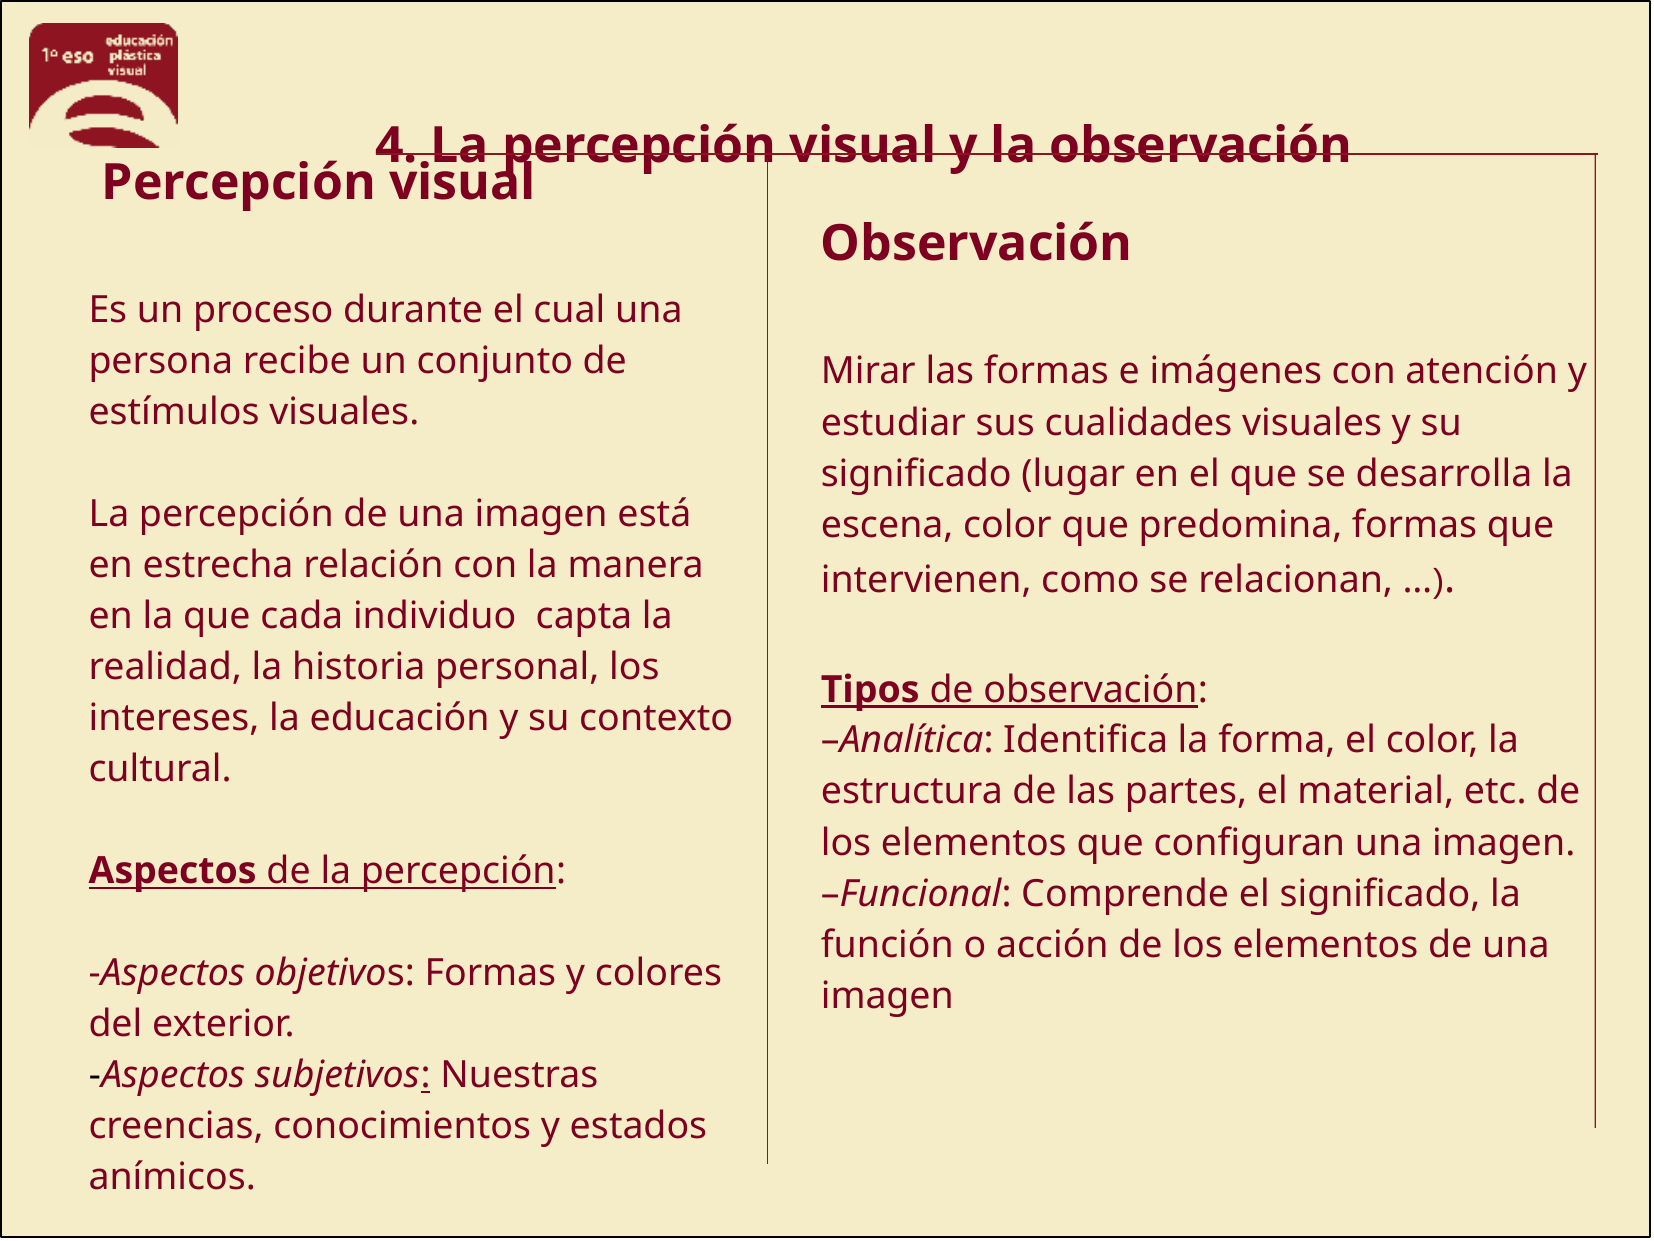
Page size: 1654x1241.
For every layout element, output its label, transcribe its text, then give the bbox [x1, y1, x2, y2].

picture [0, 0, 1654, 1241]
title Percepción visual Es un proceso durante el cual una persona recibe un conjunto de estímulos visuales. La percepción de una imagen está en estrecha relación con la manera en la que cada individuo capta la realidad, la historia personal, los intereses, la educación y su contexto cultural. Aspectos de la percepción: -Aspectos objetivos: Formas y colores del exterior. -Aspectos subjetivos: Nuestras creencias, conocimientos y estados anímicos. [88, 205, 739, 1141]
title Observación Mirar las formas e imágenes con atención y estudiar sus cualidades visuales y su significado (lugar en el que se desarrolla la escena, color que predomina, formas que intervienen, como se relacionan, …). Tipos de observación: –Analítica: Identifica la forma, el color, la estructura de las partes, el material, etc. de los elementos que configuran una imagen. –Funcional: Comprende el significado, la función o acción de los elementos de una imagen [820, 199, 1589, 1027]
title 4. La percepción visual y la observación [153, 64, 1595, 154]
